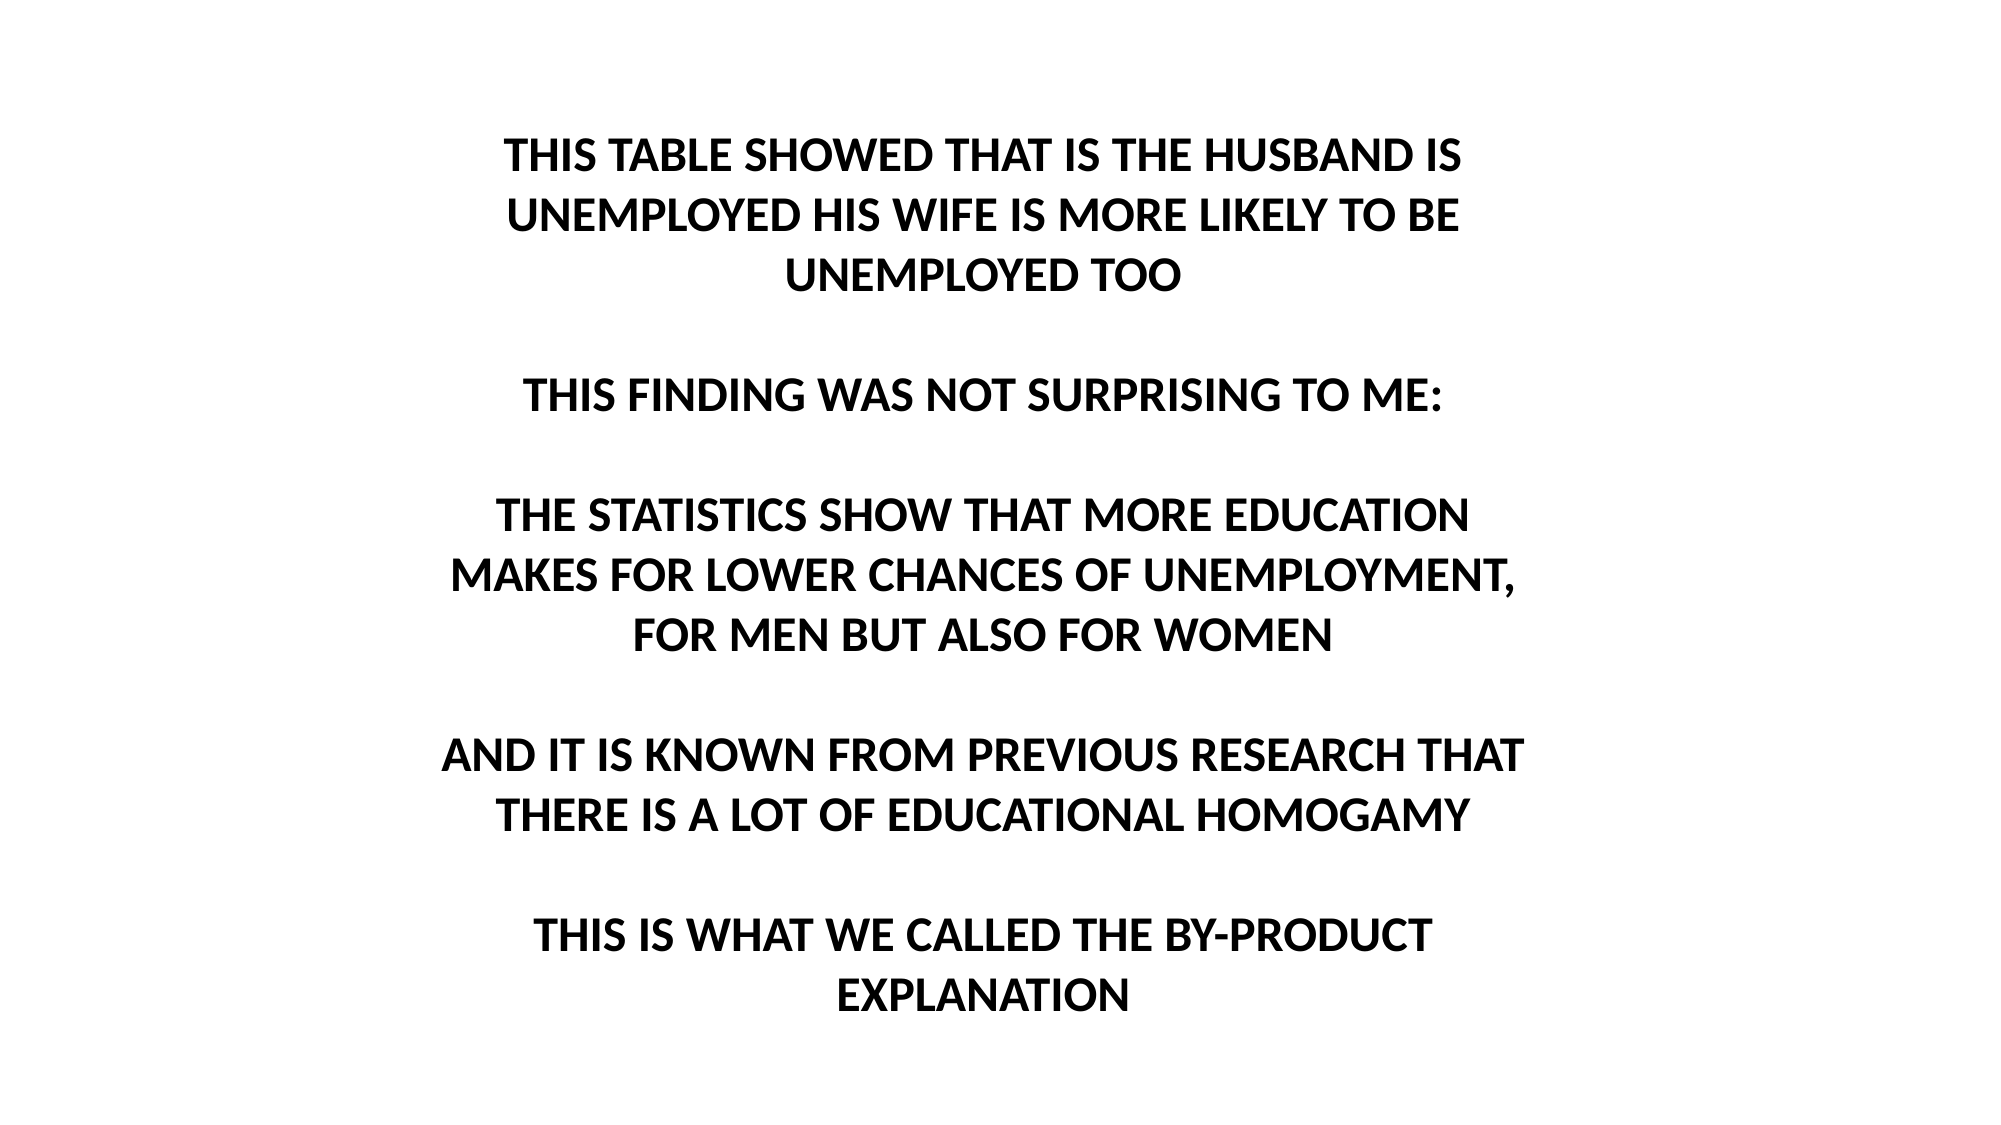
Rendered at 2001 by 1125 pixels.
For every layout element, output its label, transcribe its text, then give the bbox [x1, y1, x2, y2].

text_box THIS TABLE SHOWED THAT IS THE HUSBAND IS UNEMPLOYED HIS WIFE IS MORE LIKELY TO BE UNEMPLOYED TOO THIS FINDING WAS NOT SURPRISING TO ME: THE STATISTICS SHOW THAT MORE EDUCATION MAKES FOR LOWER CHANCES OF UNEMPLOYMENT, FOR MEN BUT ALSO FOR WOMEN AND IT IS KNOWN FROM PREVIOUS RESEARCH THAT THERE IS A LOT OF EDUCATIONAL HOMOGAMY THIS IS WHAT WE CALLED THE BY-PRODUCT EXPLANATION [415, 113, 1552, 1038]
